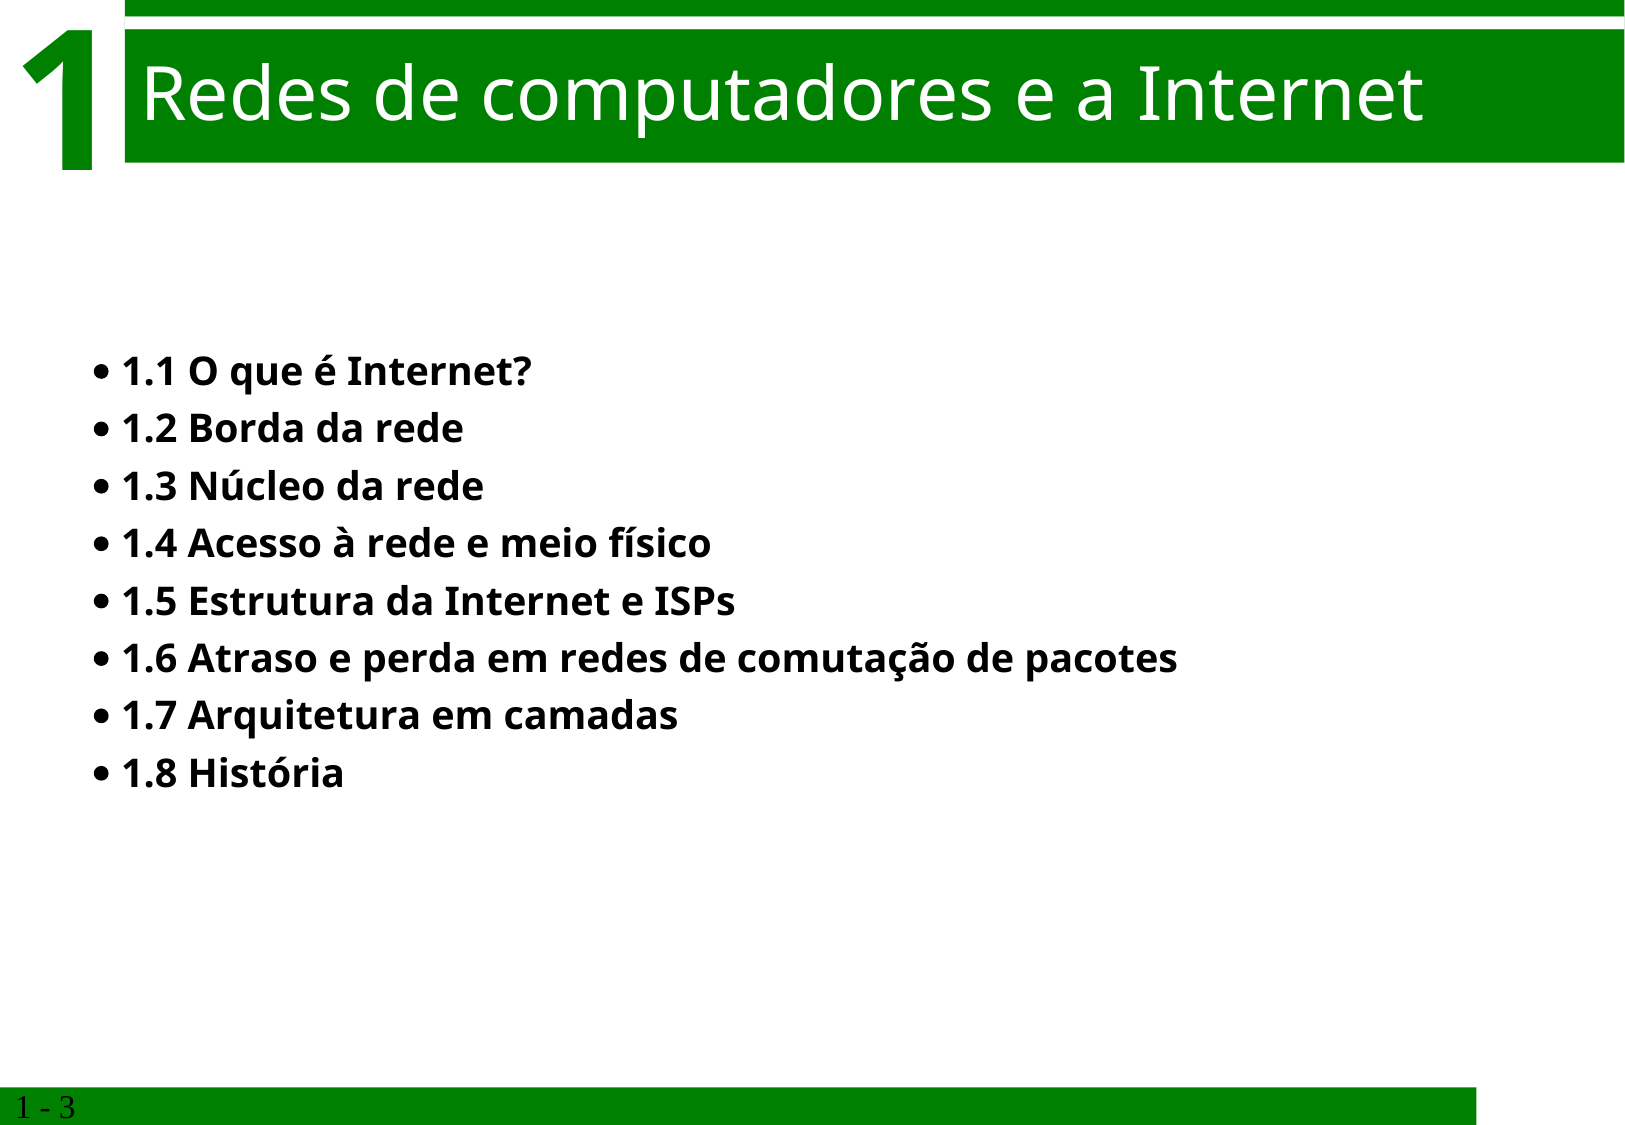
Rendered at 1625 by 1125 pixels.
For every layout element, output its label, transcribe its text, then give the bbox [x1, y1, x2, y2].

list  1.1 O que é Internet?  1.2 Borda da rede  1.3 Núcleo da rede  1.4 Acesso à rede e meio físico  1.5 Estrutura da Internet e ISPs  1.6 Atraso e perda em redes de comutação de pacotes  1.7 Arquitetura em camadas  1.8 História [4, 343, 1463, 872]
text_box [124, 16, 1625, 30]
text_box Redes de computadores e a Internet [124, 37, 1625, 138]
